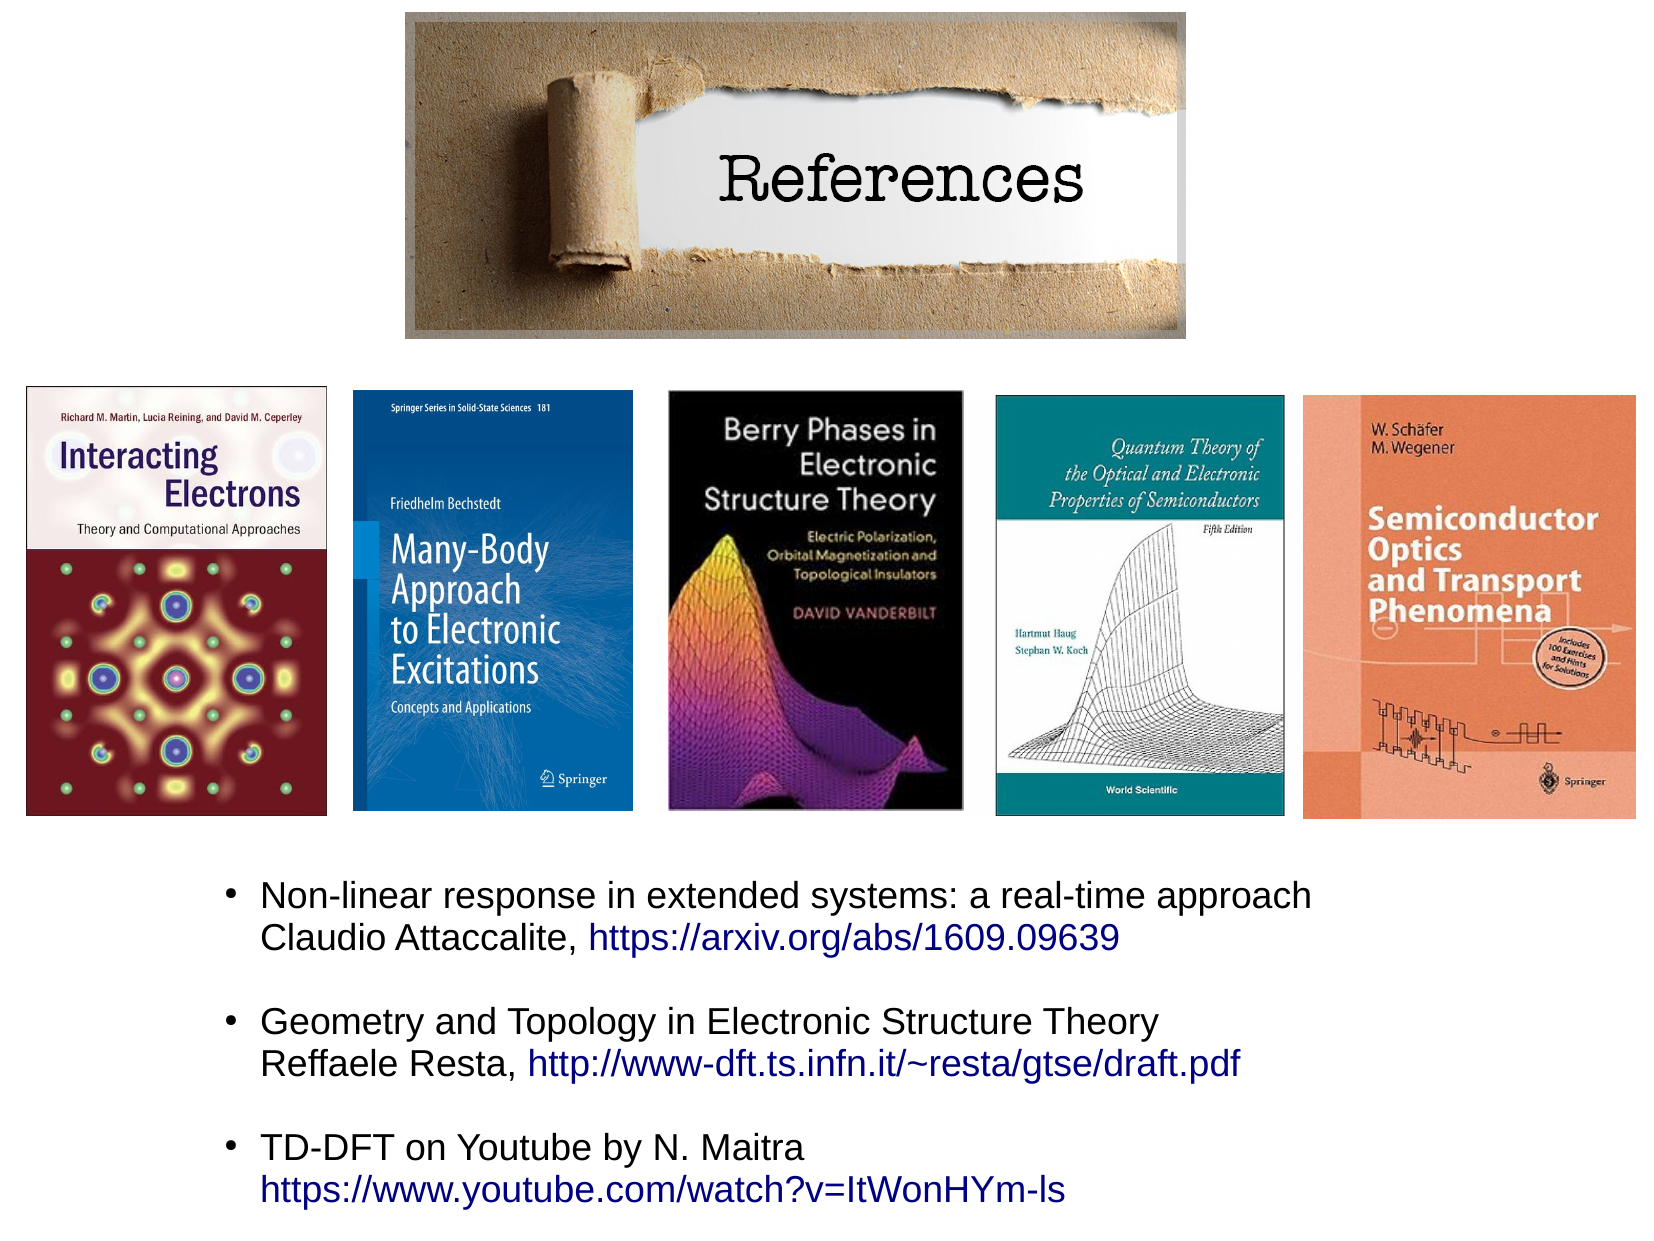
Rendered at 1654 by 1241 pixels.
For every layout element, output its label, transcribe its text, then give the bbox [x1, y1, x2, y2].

picture [668, 390, 1636, 819]
picture [405, 12, 1186, 339]
picture [26, 386, 327, 817]
text_box Non-linear response in extended systems: a real-time approach Claudio Attaccalite, https://arxiv.org/abs/1609.09639 Geometry and Topology in Electronic Structure Theory Reffaele Resta, http://www-dft.ts.infn.it/~resta/gtse/draft.pdf TD-DFT on Youtube by N. Maitra https://www.youtube.com/watch?v=ItWonHYm-ls [206, 821, 1467, 1221]
picture [353, 390, 633, 811]
